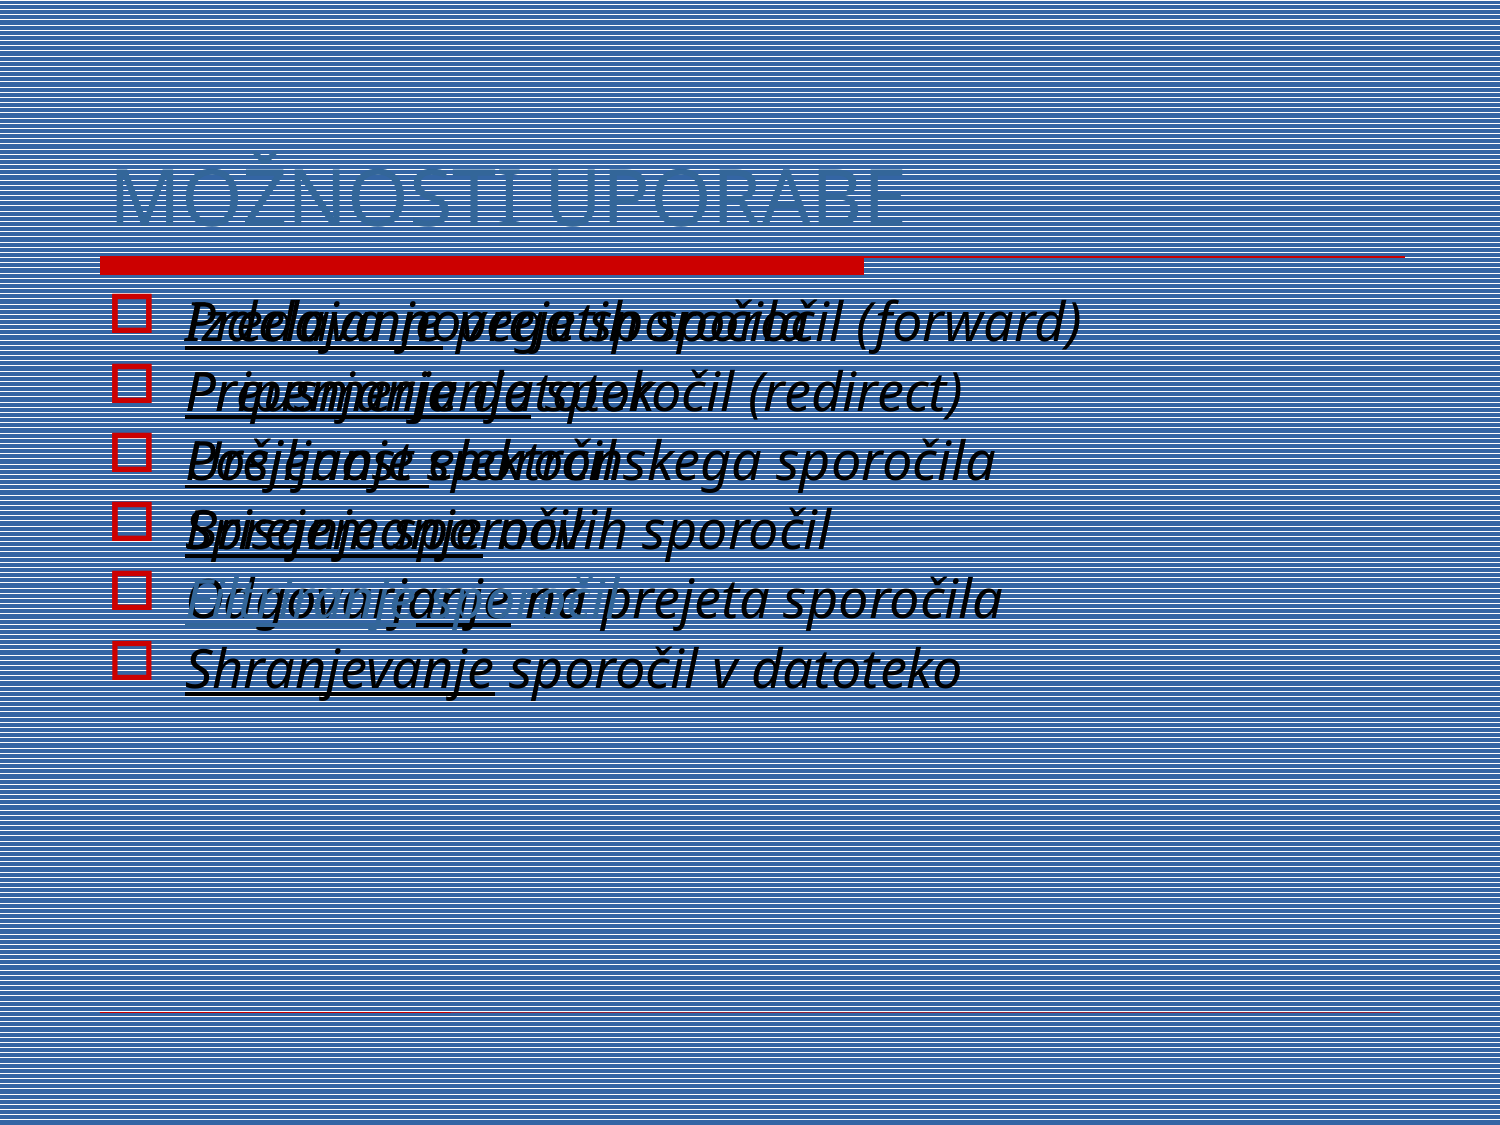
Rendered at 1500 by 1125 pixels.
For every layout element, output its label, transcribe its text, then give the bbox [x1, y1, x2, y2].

title MOŽNOSTI UPORABE [94, 50, 1407, 250]
list Predajanje prejetih sporočil (forward) Preusmerjanje sporočil (redirect) Urejenost sporočil Brisanje sporočil Filtriranje sporočil Shranjevanje sporočil v datoteko [92, 287, 1406, 988]
